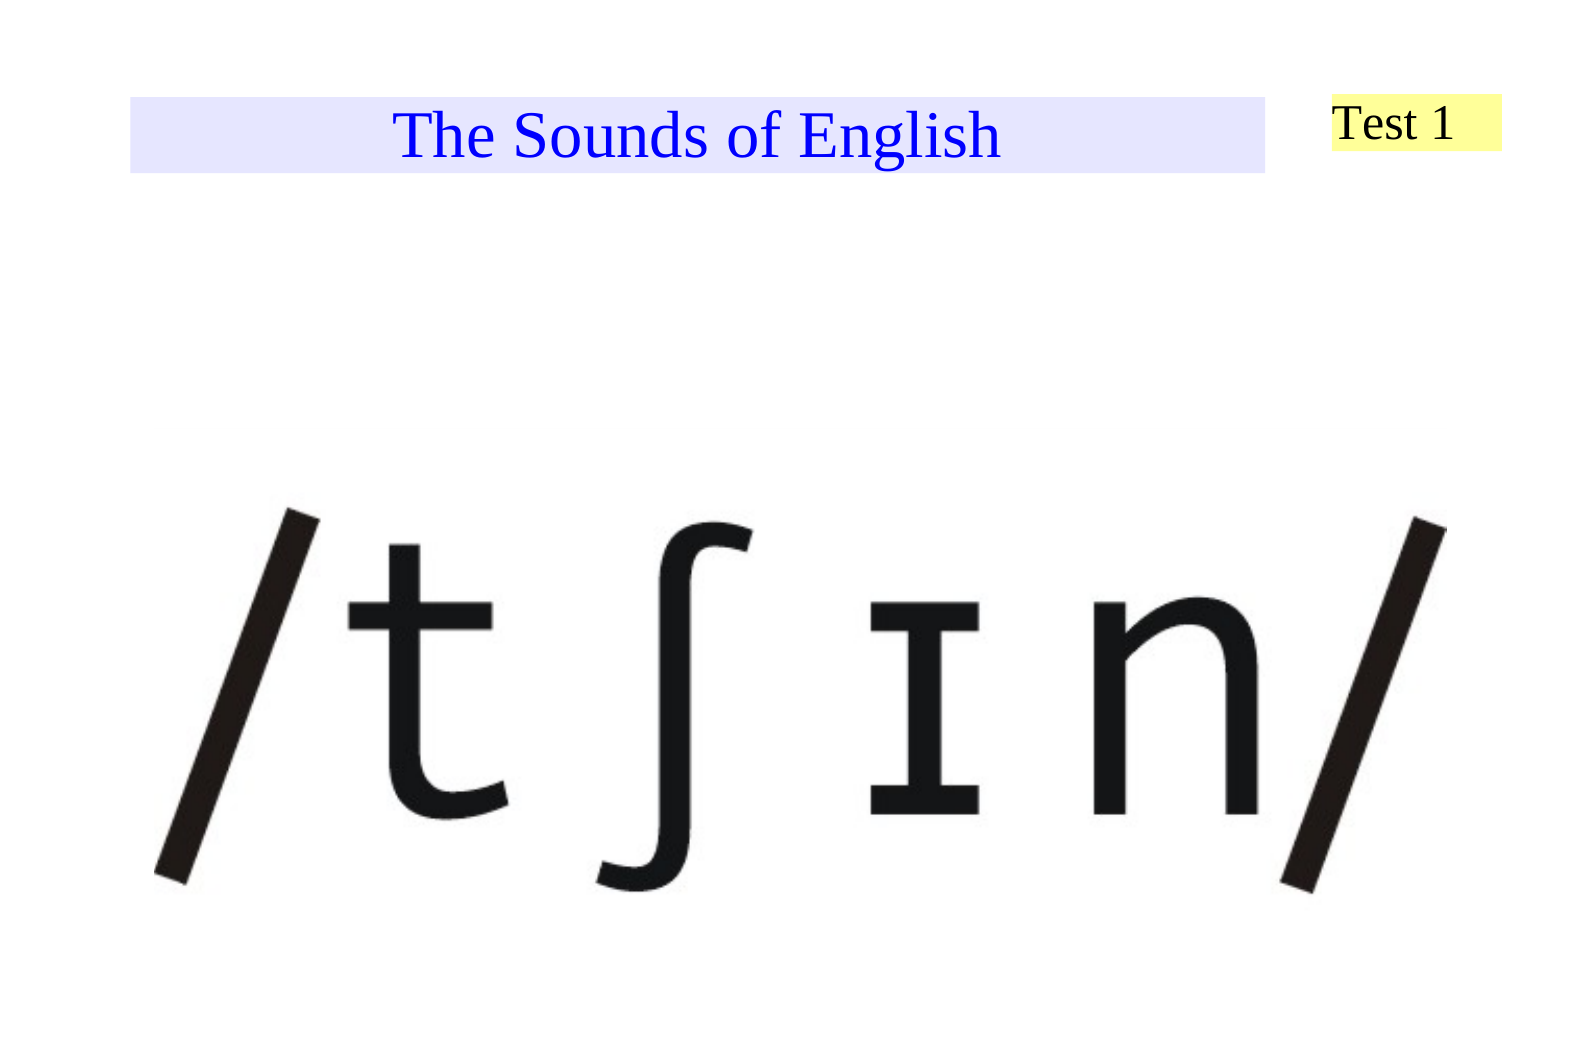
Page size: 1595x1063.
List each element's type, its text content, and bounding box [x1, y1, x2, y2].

text_box Test 1 [1331, 94, 1502, 152]
text_box The Sounds of English [130, 97, 1266, 174]
picture [154, 427, 1447, 986]
